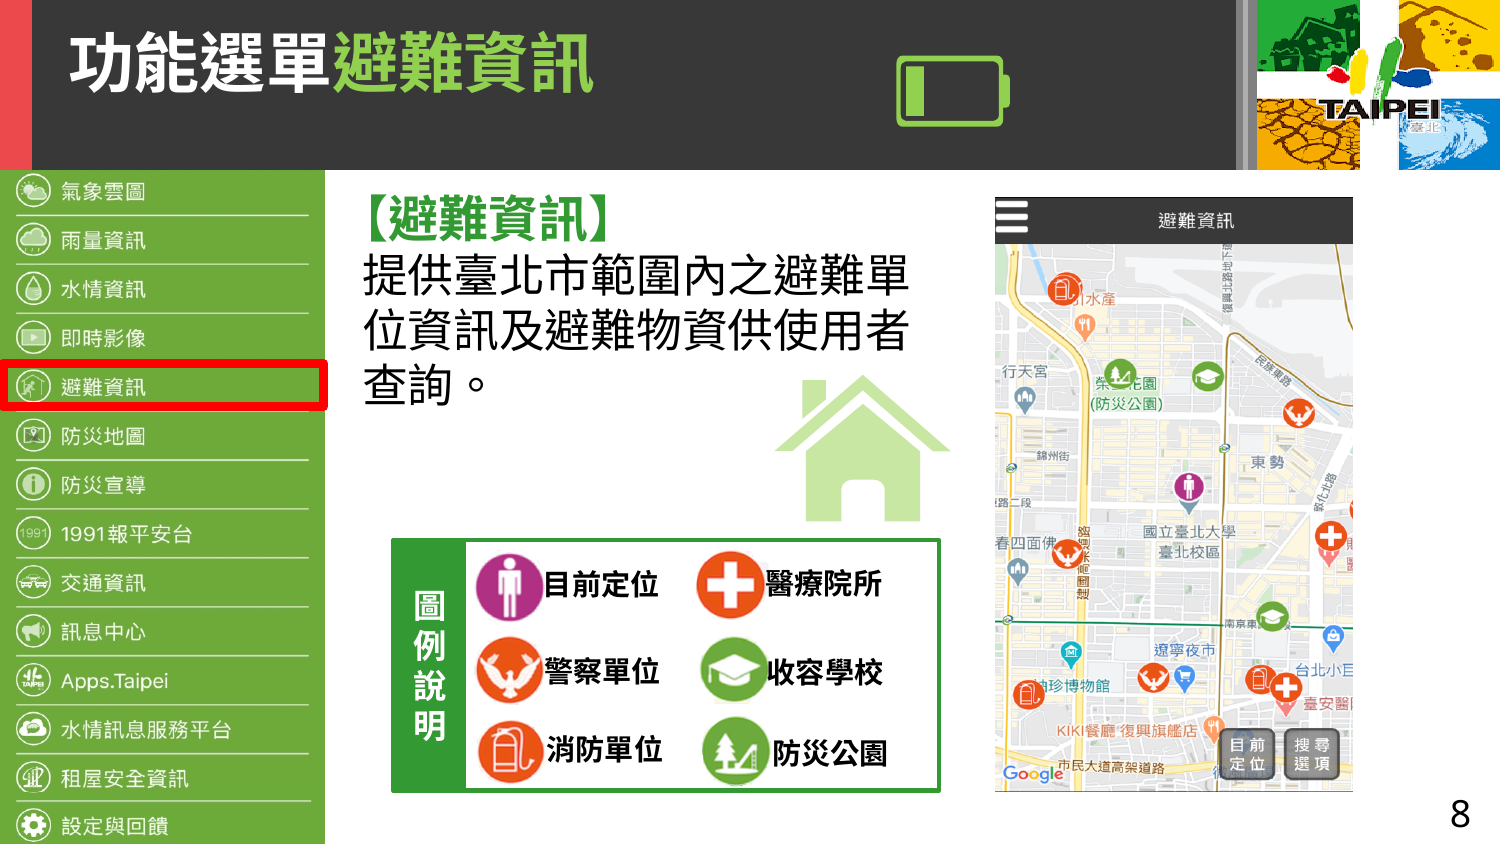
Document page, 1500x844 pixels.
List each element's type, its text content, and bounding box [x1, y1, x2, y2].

picture [995, 197, 1353, 792]
text_box 警察單位 [529, 646, 695, 697]
picture [468, 629, 556, 714]
picture [471, 549, 548, 623]
text_box 防災公園 [757, 727, 926, 779]
text_box 8 [1435, 782, 1495, 844]
picture [475, 718, 550, 788]
text_box [899, 422, 951, 452]
picture [0, 411, 325, 844]
text_box 消防單位 [531, 724, 685, 775]
text_box [805, 422, 921, 522]
picture [697, 715, 772, 787]
picture [693, 630, 775, 704]
text_box 收容學校 [751, 647, 920, 698]
text_box 目前定位 [527, 558, 693, 610]
picture [0, 170, 325, 359]
text_box 圖例說明 [395, 542, 466, 788]
picture [690, 543, 771, 623]
text_box 【避難資訊】 提供臺北市範圍內之避難單位資訊及避難物資供使用者查詢。 [325, 179, 947, 422]
list 功能選單避難資訊 [53, 43, 1235, 139]
text_box 醫療院所 [750, 557, 907, 609]
text_box [896, 55, 1010, 127]
text_box [774, 422, 827, 452]
picture [8, 368, 319, 402]
picture [1257, 0, 1500, 171]
